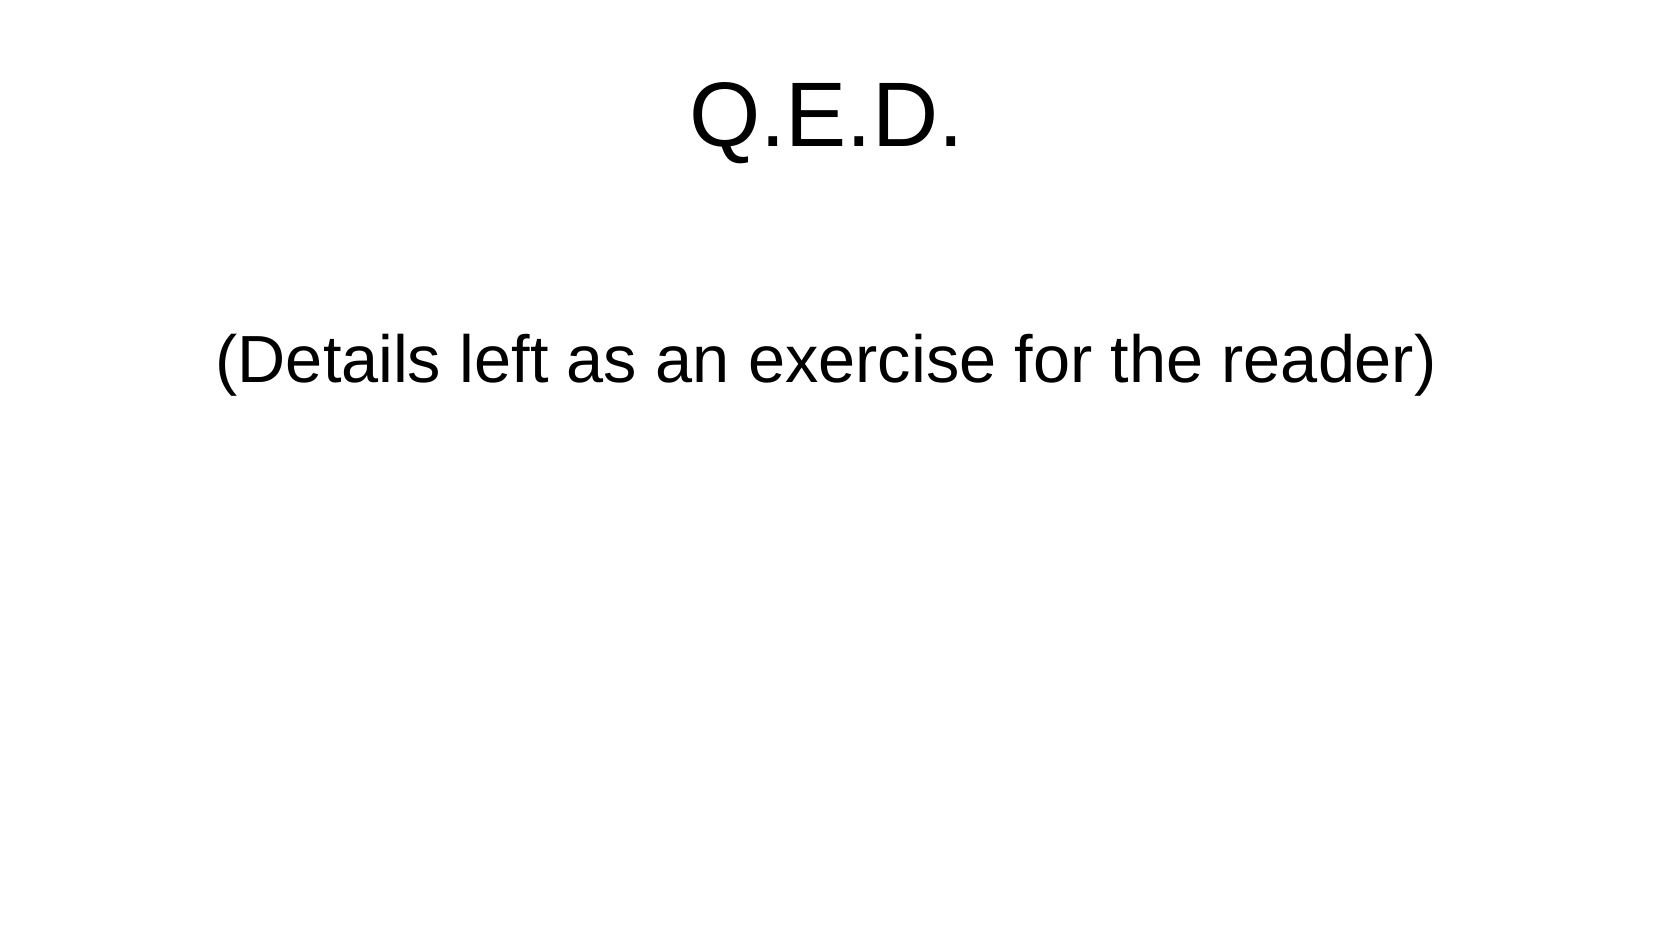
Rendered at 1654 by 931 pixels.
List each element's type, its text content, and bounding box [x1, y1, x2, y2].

list (Details left as an exercise for the reader) [82, 217, 1571, 758]
title Q.E.D. [82, 37, 1571, 193]
